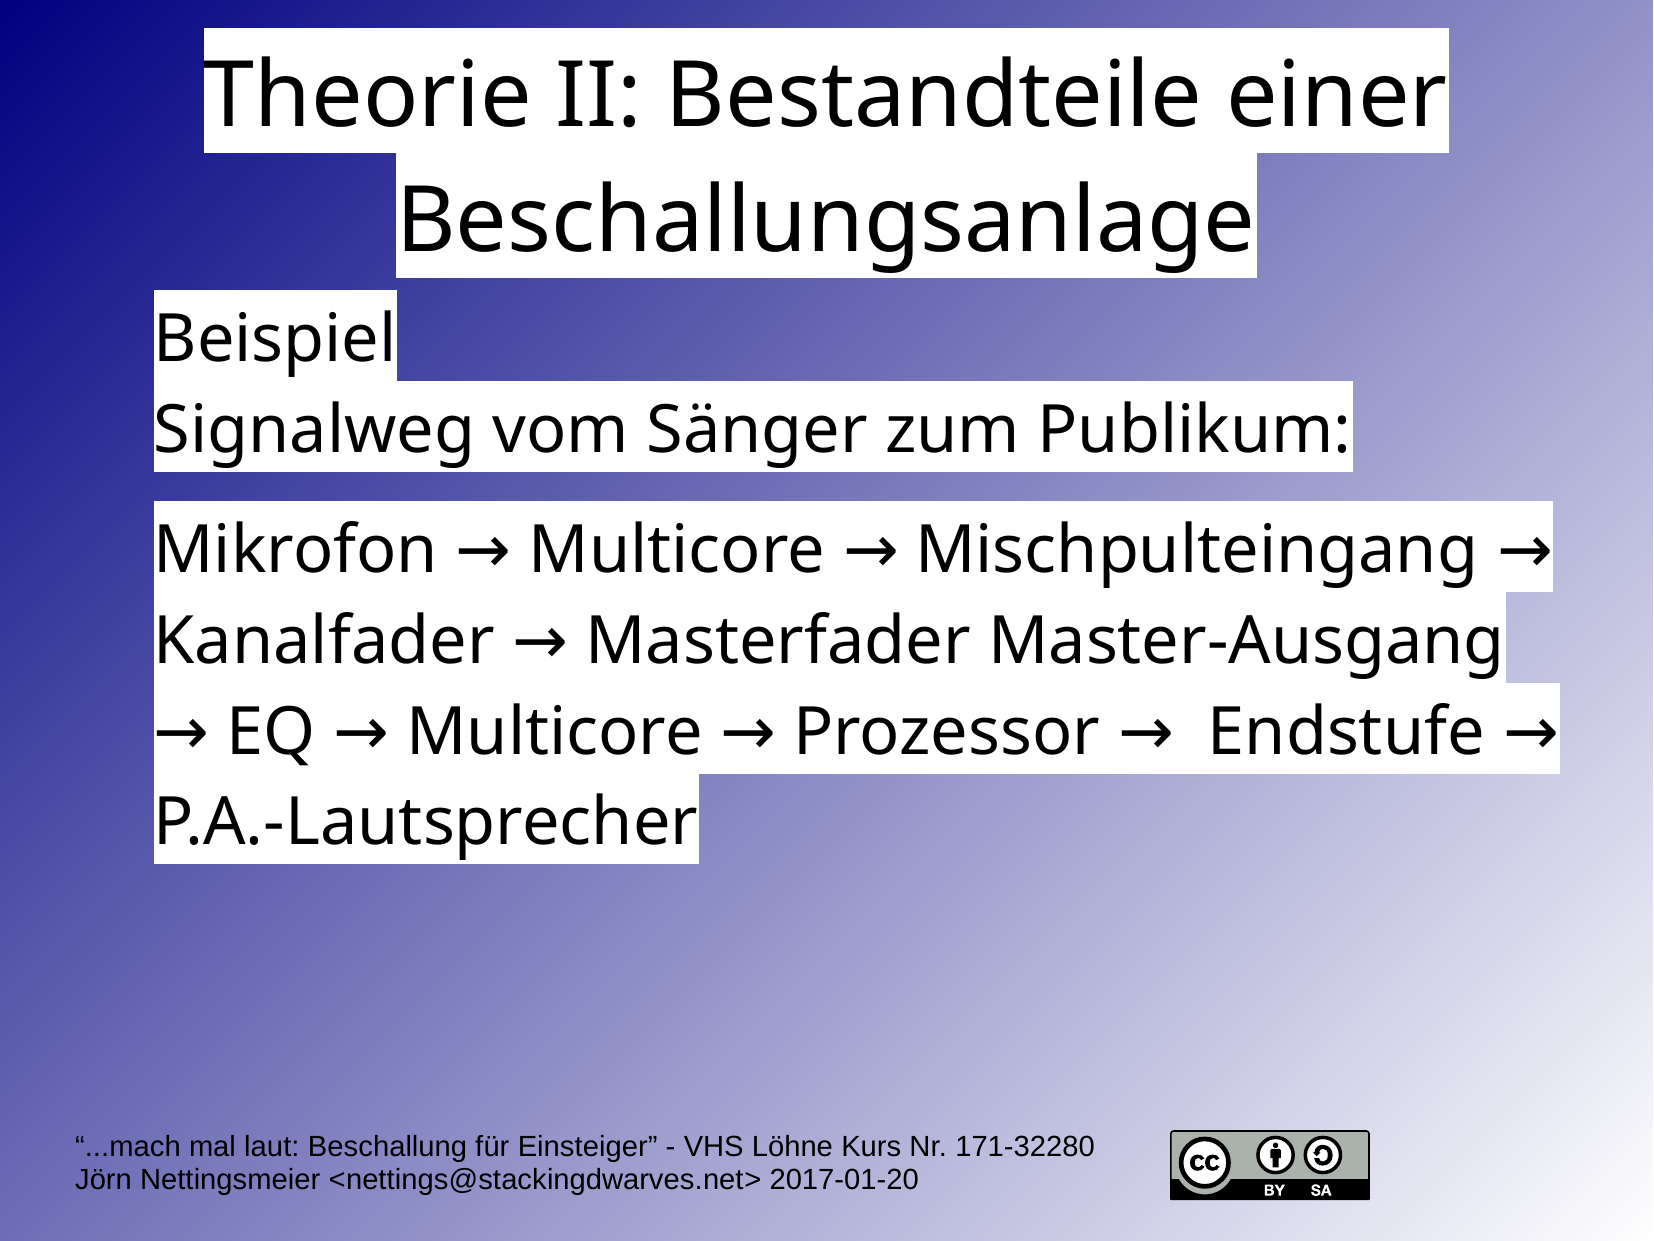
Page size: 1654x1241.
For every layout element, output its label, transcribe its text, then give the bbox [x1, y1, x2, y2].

list Beispiel Signalweg vom Sänger zum Publikum: Mikrofon → Multicore → Mischpulteingang → Kanalfader → Masterfader Master-Ausgang → EQ → Multicore → Prozessor → Endstufe → P.A.-Lautsprecher [82, 290, 1571, 1010]
title Theorie II: Bestandteile einer Beschallungsanlage [82, 27, 1571, 279]
